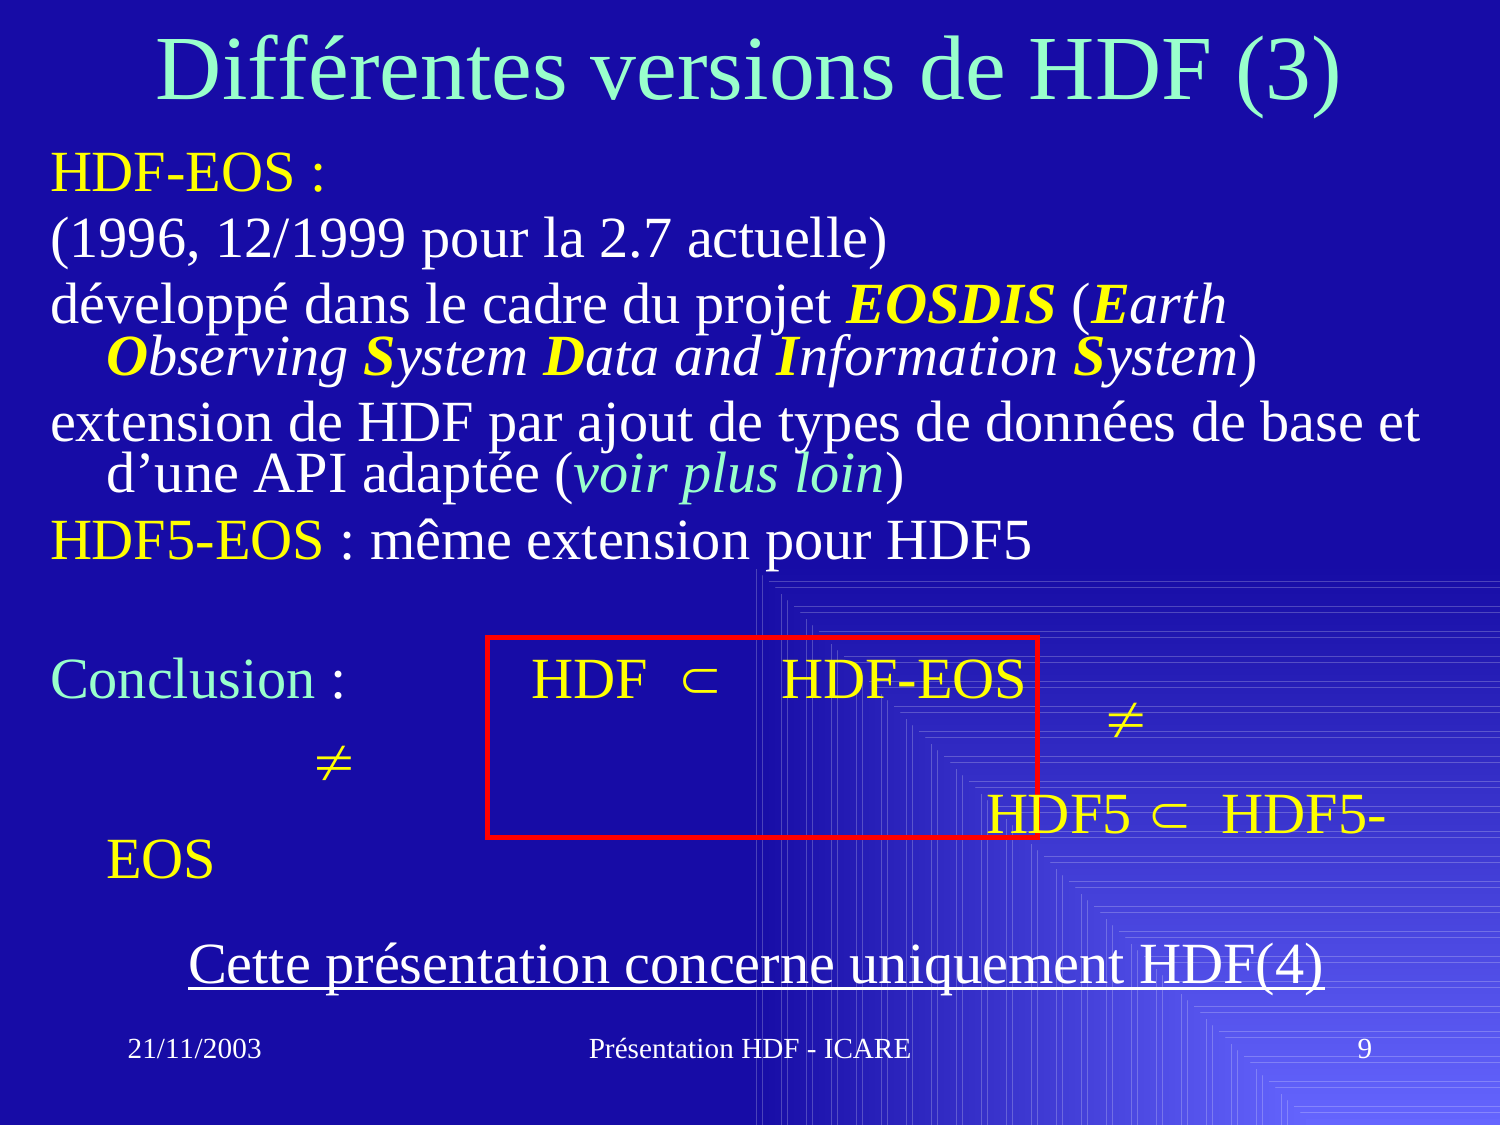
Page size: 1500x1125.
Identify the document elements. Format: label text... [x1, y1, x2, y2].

text_box HDF-EOS : (1996, 12/1999 pour la 2.7 actuelle) développé dans le cadre du projet EOSDIS (Earth Observing System Data and Information System) extension de HDF par ajout de types de données de base et d’une API adaptée (voir plus loin) HDF5-EOS : même extension pour HDF5 [50, 149, 1463, 613]
text_box Conclusion : HDF HDF-EOS  HDF5 HDF5-EOS Cette présentation concerne uniquement HDF(4) [50, 662, 1463, 1051]
title Différentes versions de HDF (3) [37, 0, 1463, 138]
